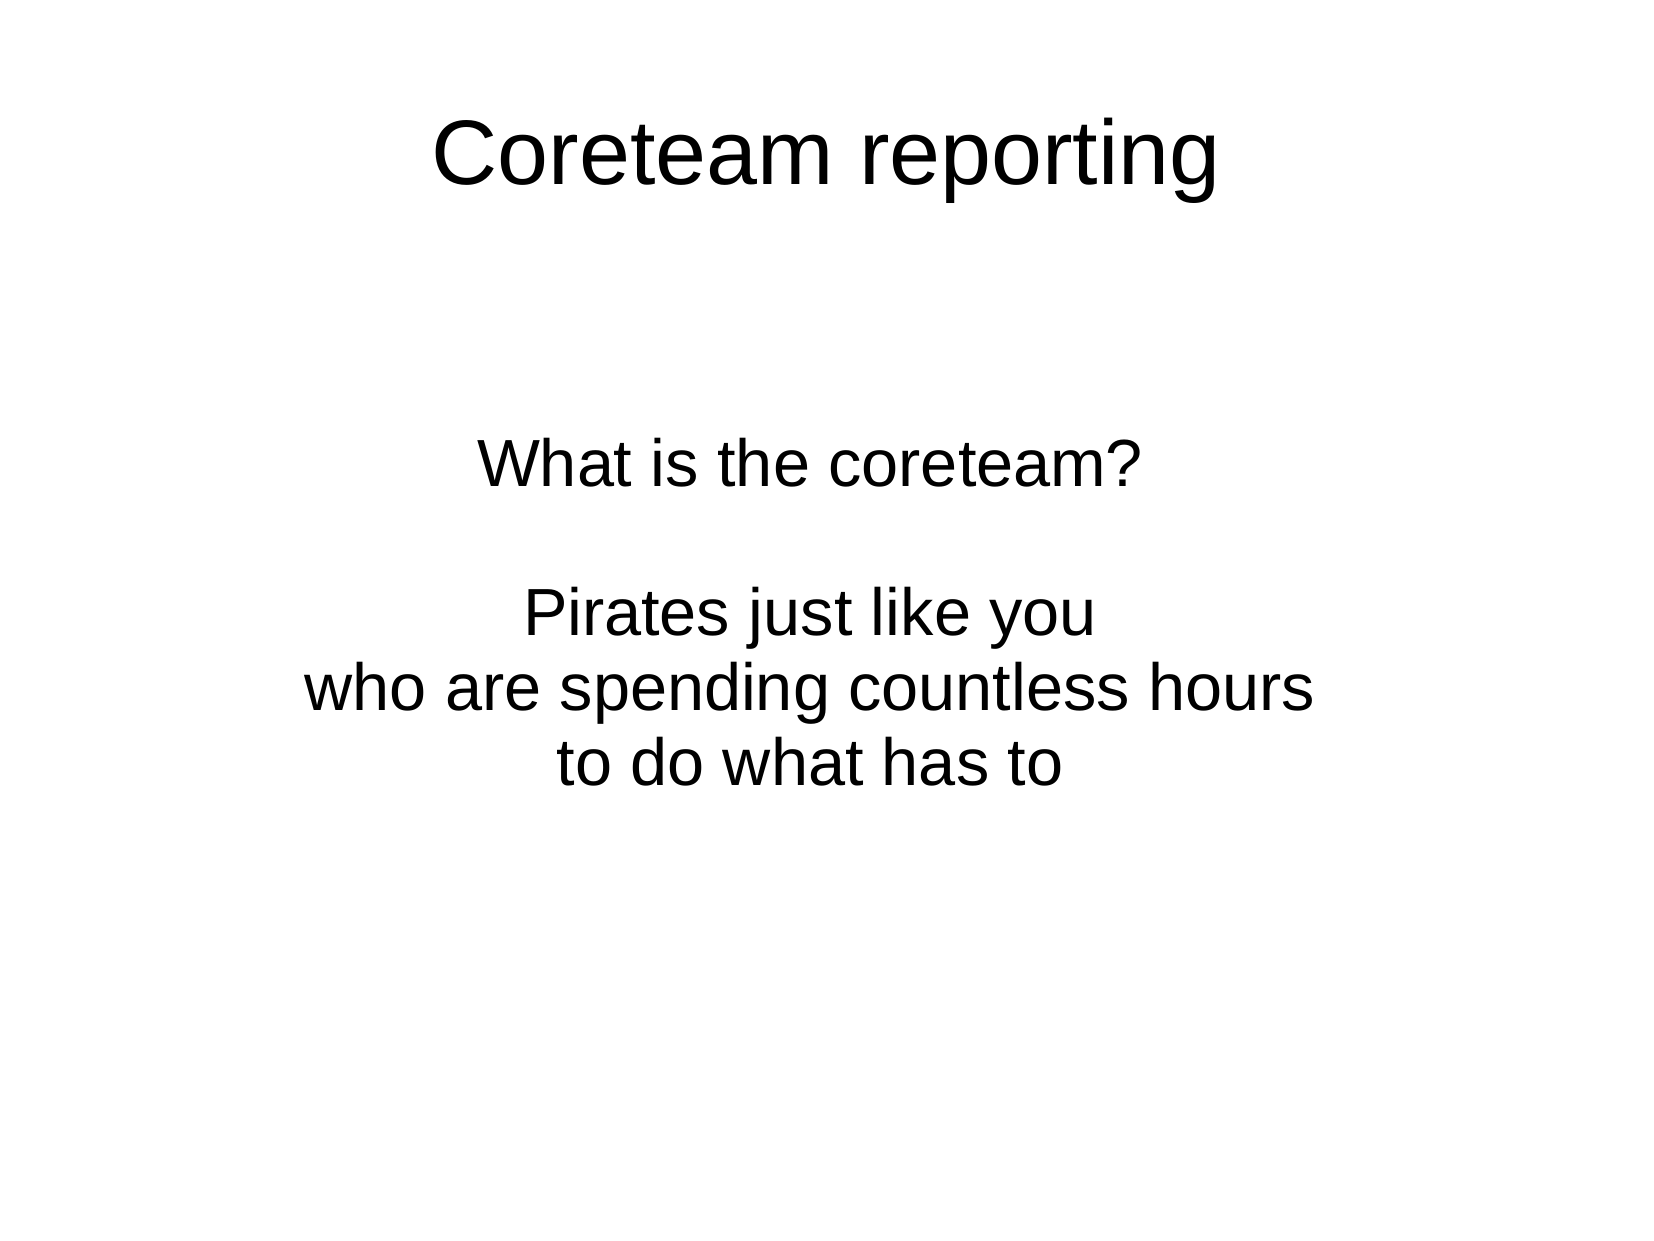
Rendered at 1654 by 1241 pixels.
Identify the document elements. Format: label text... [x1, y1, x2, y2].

title Coreteam reporting [82, 49, 1571, 257]
subtitle What is the coreteam? Pirates just like you who are spending countless hours to do what has to [82, 290, 1538, 1010]
